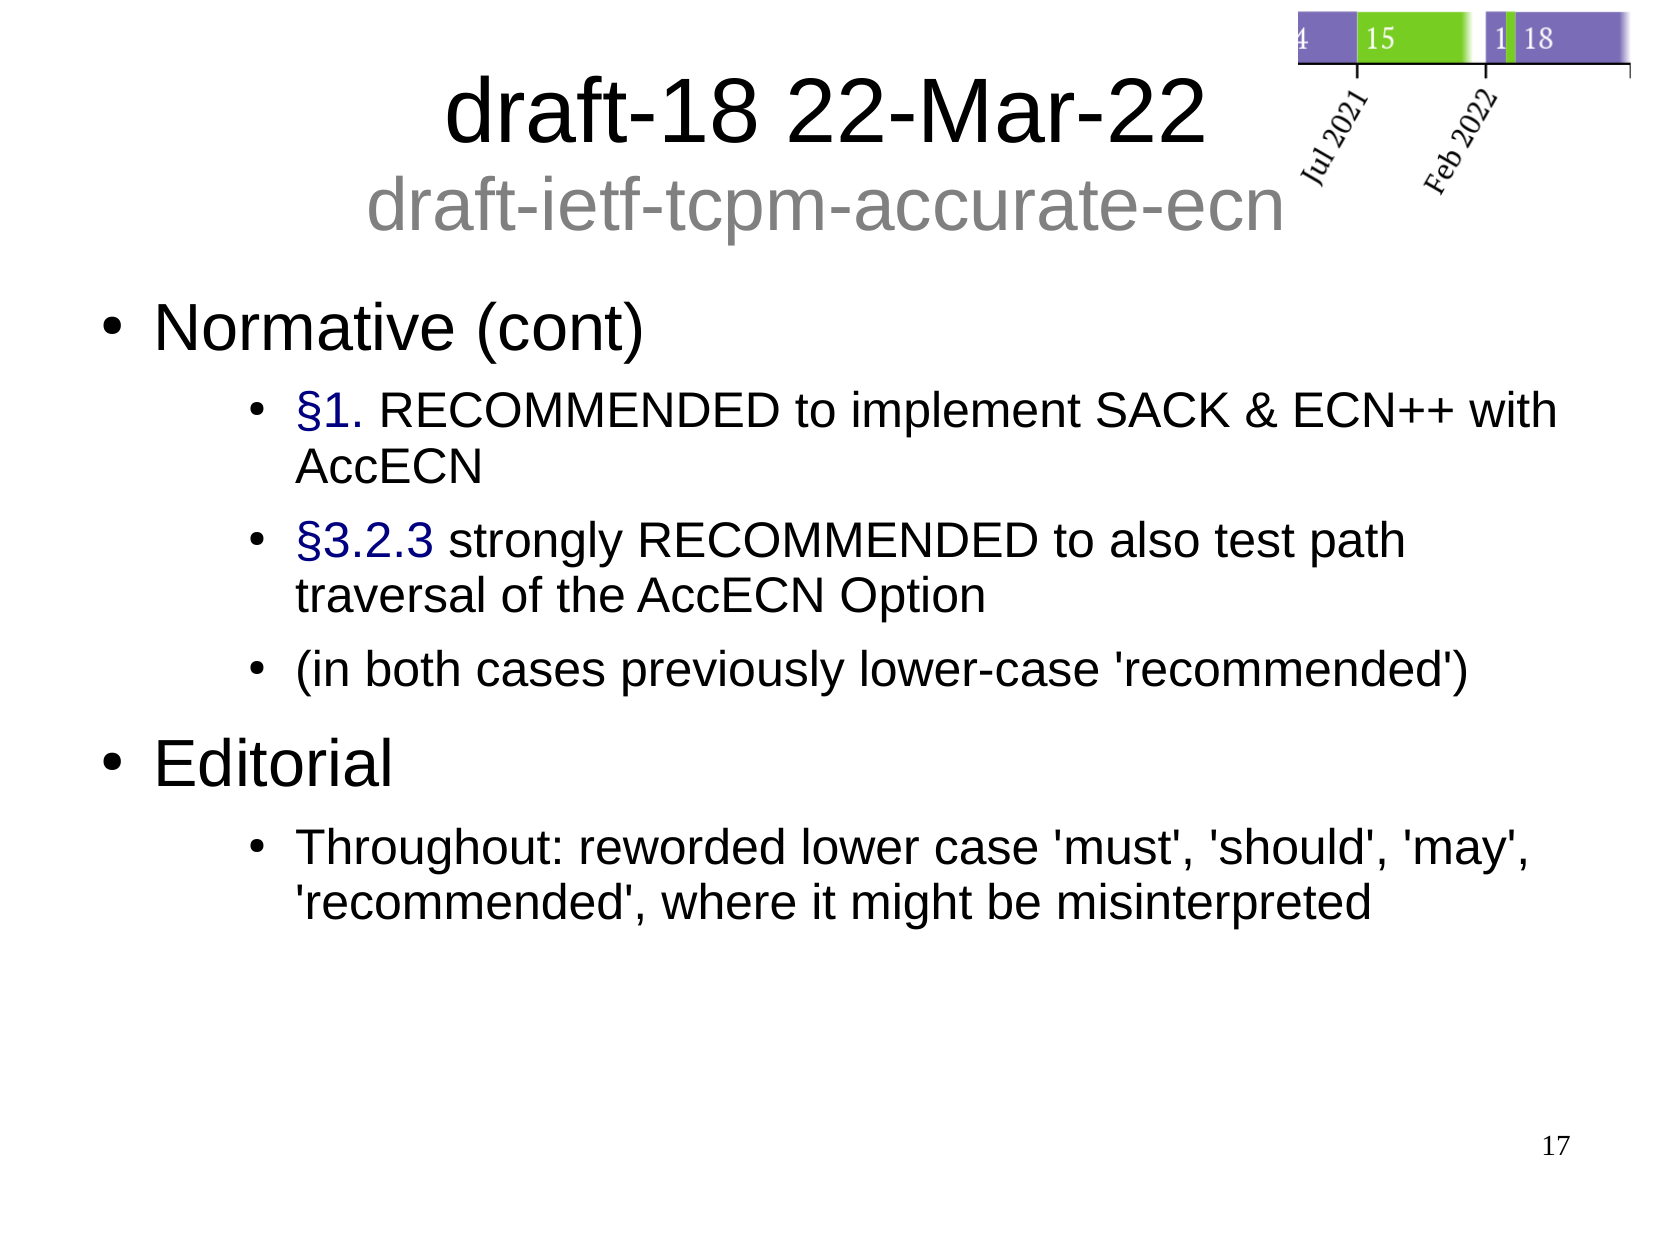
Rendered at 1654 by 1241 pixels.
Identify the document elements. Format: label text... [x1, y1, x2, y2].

list Normative (cont) §1. RECOMMENDED to implement SACK & ECN++ with AccECN §3.2.3 strongly RECOMMENDED to also test path traversal of the AccECN Option (in both cases previously lower-case 'recommended') Editorial Throughout: reworded lower case 'must', 'should', 'may', 'recommended', where it might be misinterpreted [82, 290, 1571, 1168]
title draft-18 22-Mar-22 draft-ietf-tcpm-accurate-ecn [82, 49, 1571, 257]
picture [1298, 0, 1653, 207]
